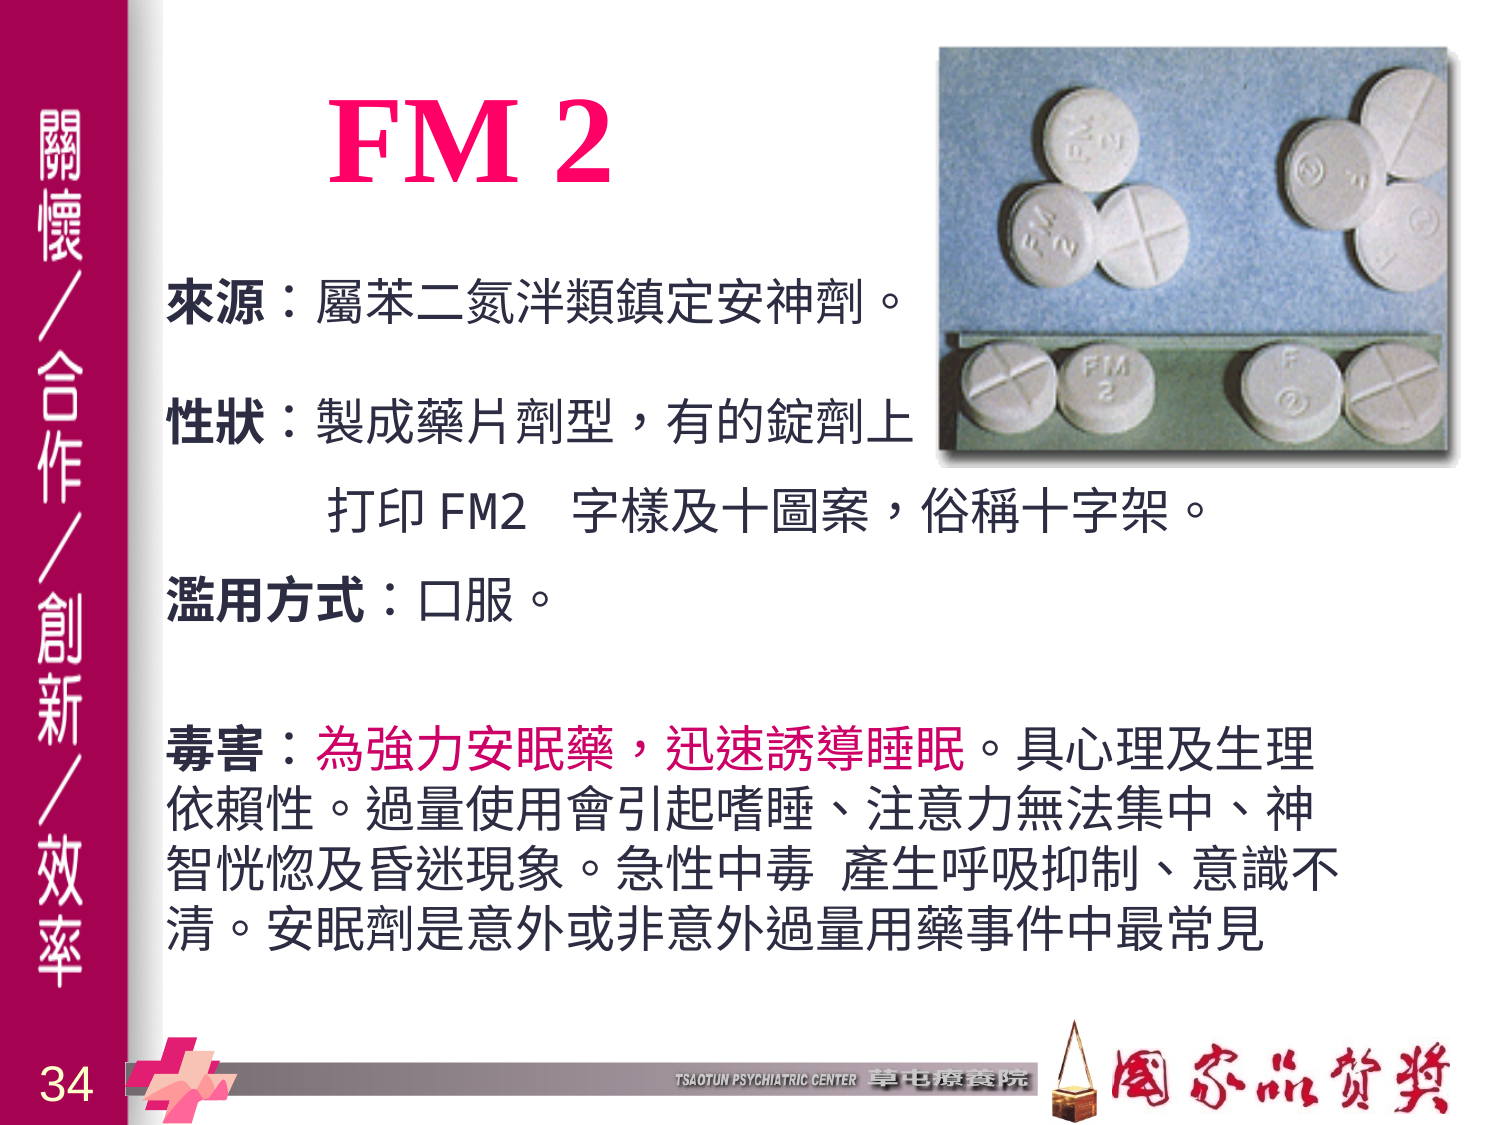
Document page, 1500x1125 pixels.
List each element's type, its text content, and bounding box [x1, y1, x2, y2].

text_box [23, 1043, 337, 1119]
text_box 來源：屬苯二氮泮類鎮定安神劑。 性狀：製成藥片劑型，有的錠劑上 打印FM2 字樣及十圖案，俗稱十字架。 濫用方式：口服。 毒害：為強力安眠藥，迅速誘導睡眠。具心理及生理依賴性。過量使用會引起嗜睡、注意力無法集中、神智恍惚及昏迷現象。急性中毒 產生呼吸抑制、意識不清。安眠劑是意外或非意外過量用藥事件中最常見 [150, 262, 1375, 965]
picture [927, 42, 1471, 468]
text_box FM 2 [312, 50, 631, 215]
